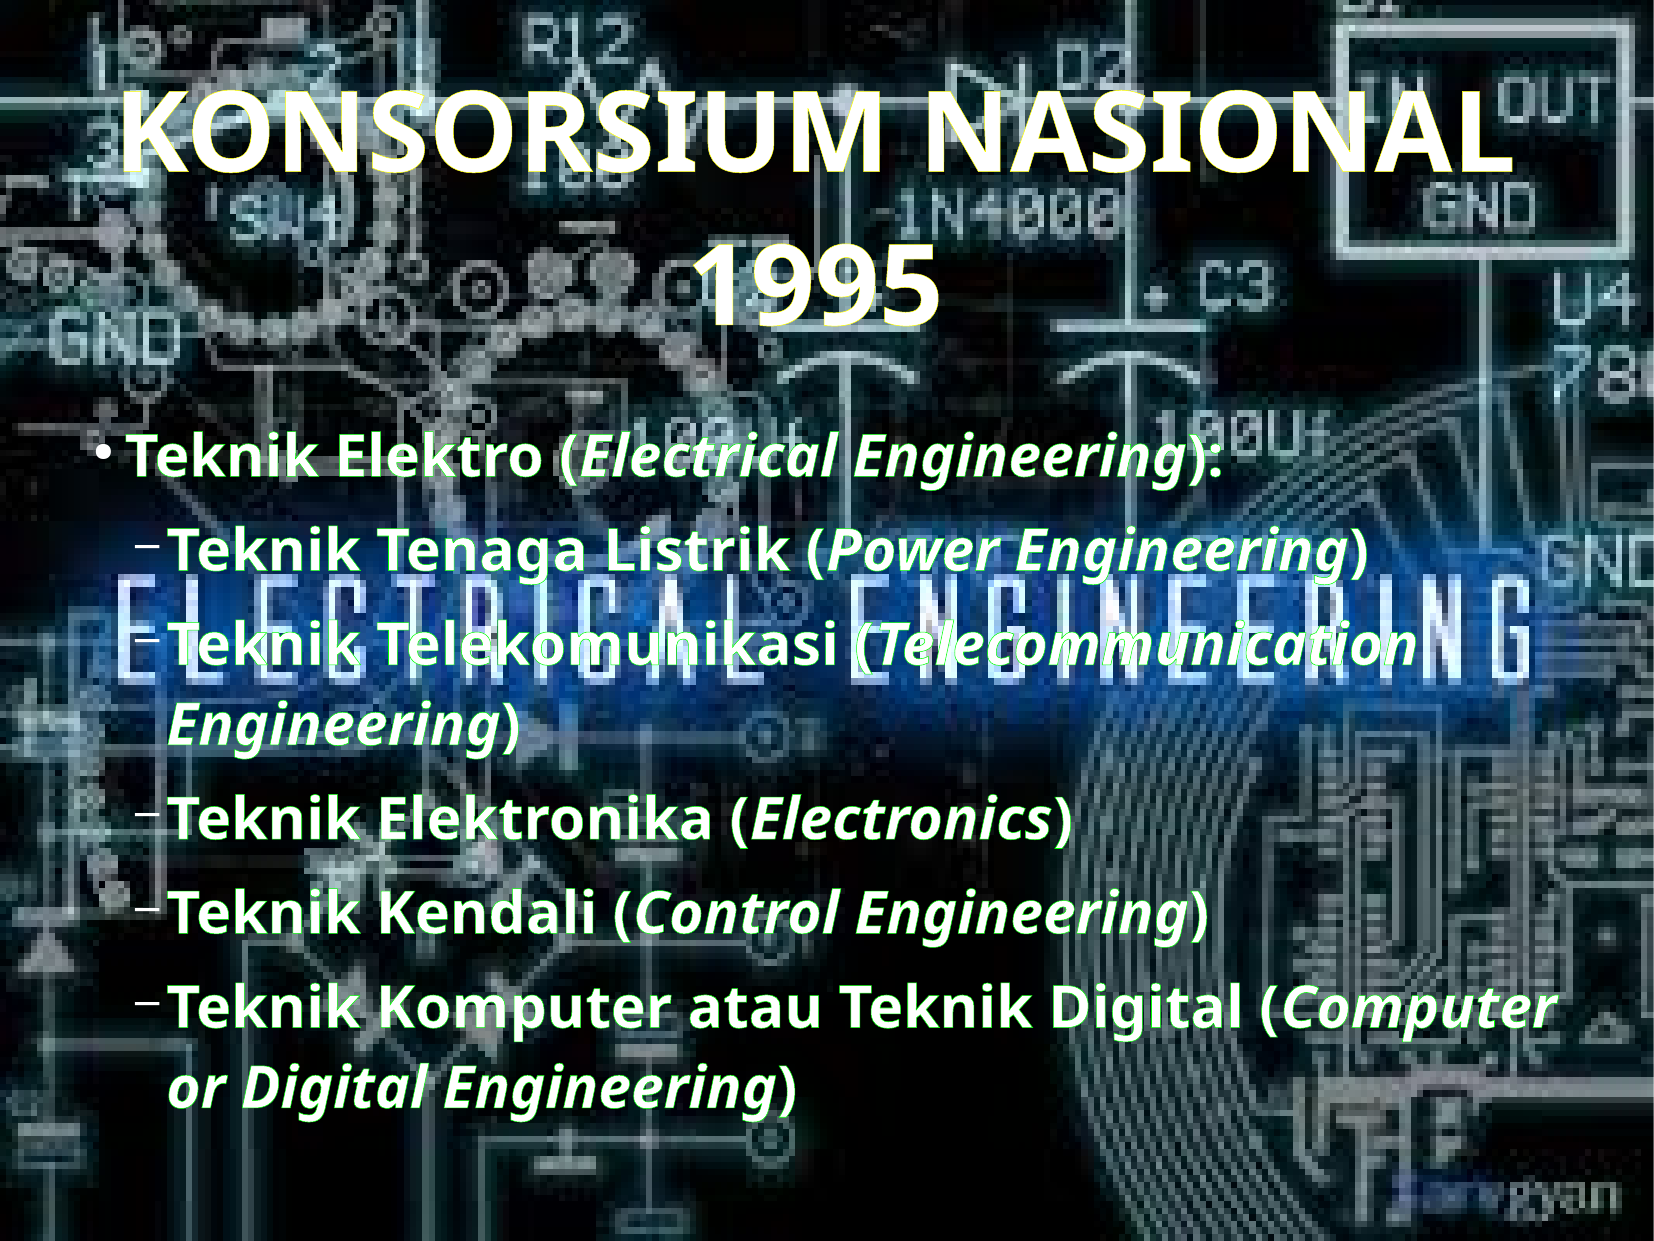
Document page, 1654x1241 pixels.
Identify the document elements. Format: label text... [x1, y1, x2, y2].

picture [0, 0, 1654, 1241]
title KONSORSIUM NASIONAL 1995 [70, 78, 1559, 331]
list Teknik Elektro (Electrical Engineering): Teknik Tenaga Listrik (Power Engineering) Teknik Telekomunikasi (Telecommunication Engineering) Teknik Elektronika (Electronics) Teknik Kendali (Control Engineering) Teknik Komputer atau Teknik Digital (Computer or Digital Engineering) [82, 413, 1571, 1133]
